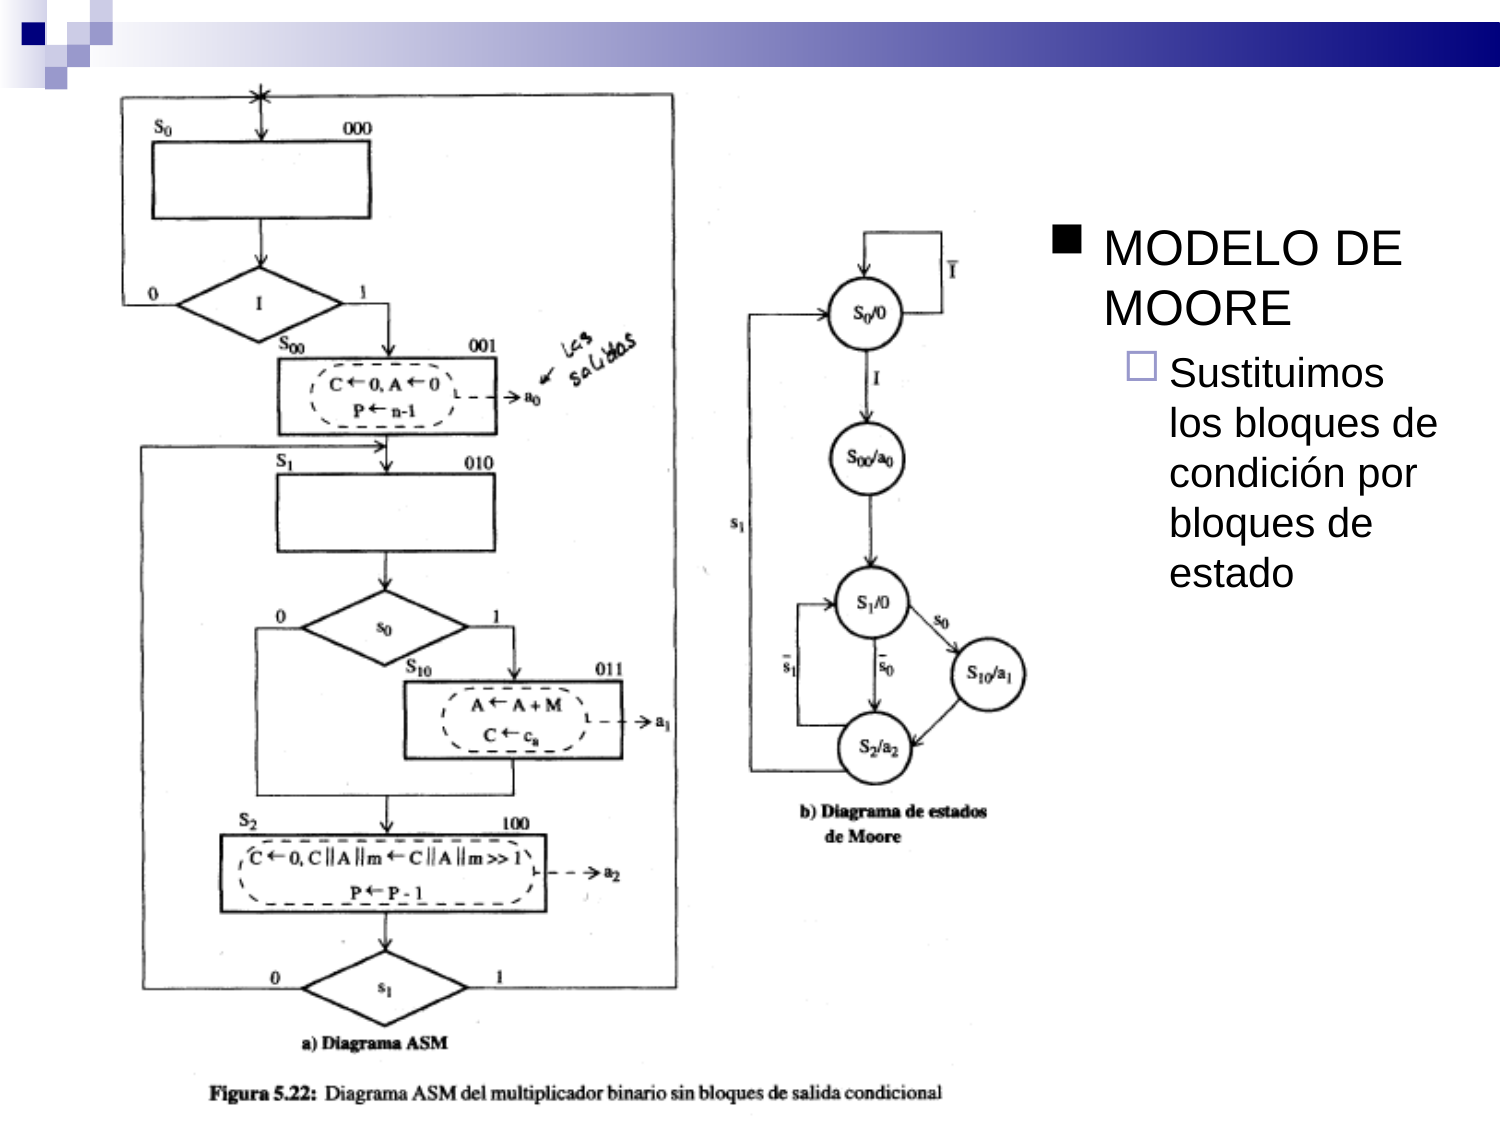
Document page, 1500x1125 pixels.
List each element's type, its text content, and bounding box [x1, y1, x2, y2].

picture [76, 80, 1035, 1125]
text_box MODELO DE MOORE Sustituimos los bloques de condición por bloques de estado [1033, 207, 1459, 622]
